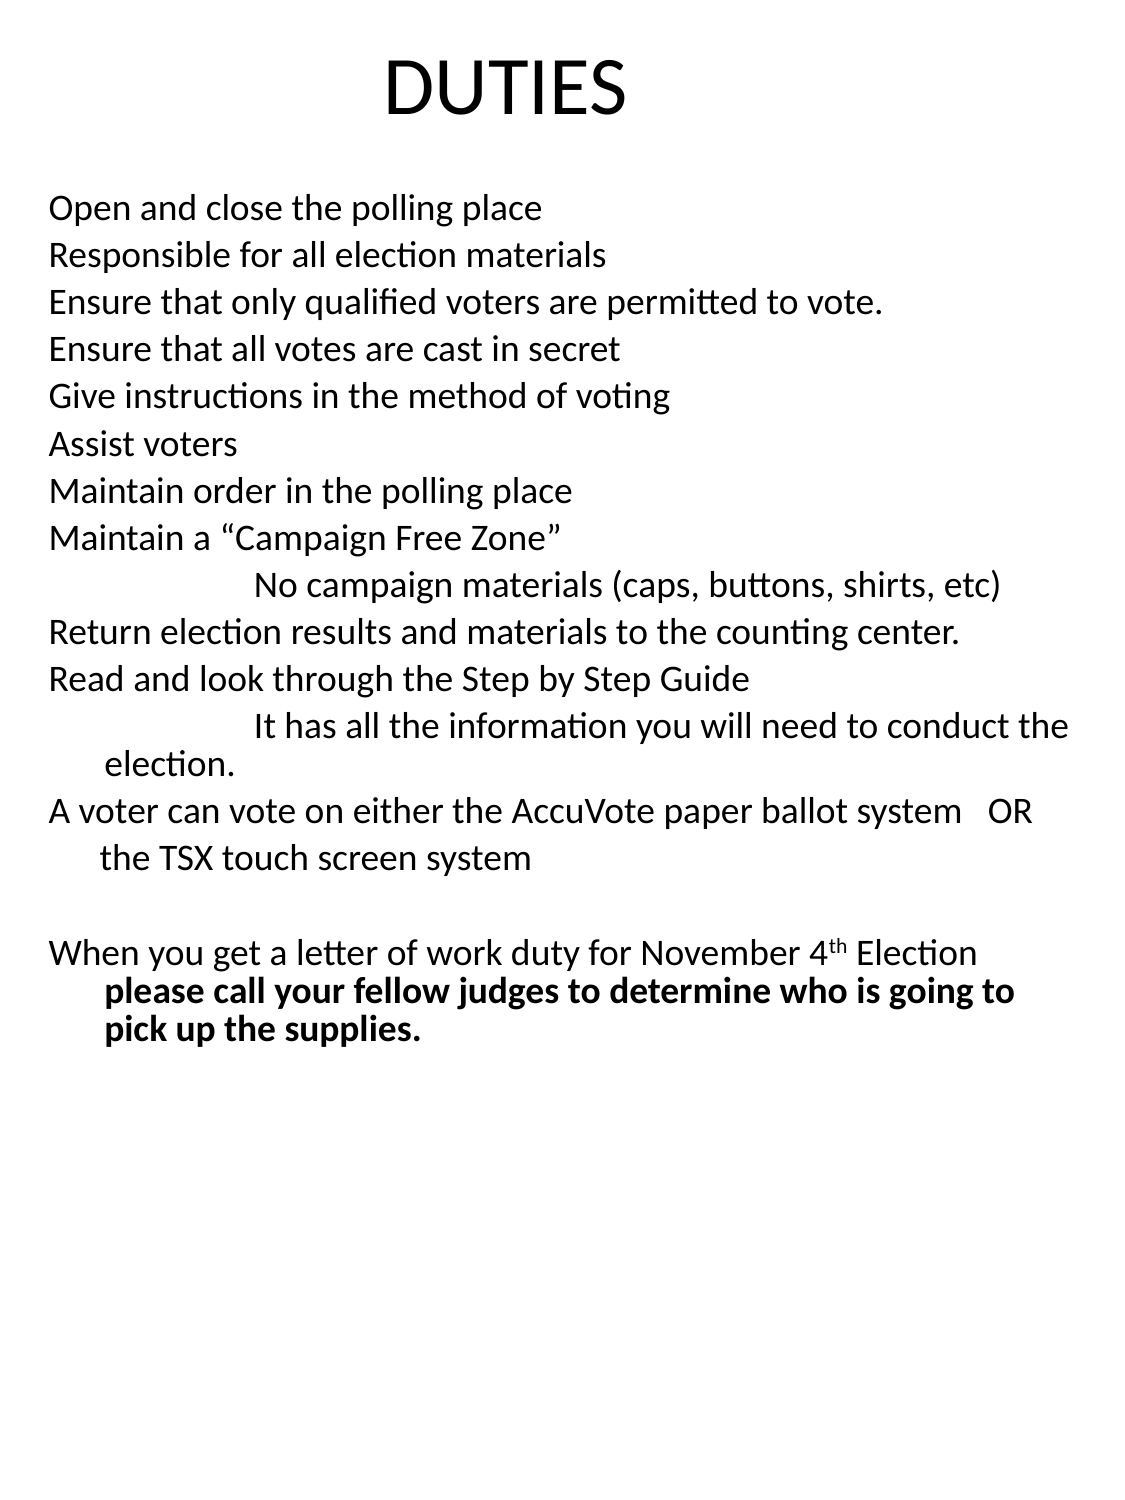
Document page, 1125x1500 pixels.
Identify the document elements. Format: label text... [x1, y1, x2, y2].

text_box DUTIES Open and close the polling place Responsible for all election materials Ensure that only qualified voters are permitted to vote. Ensure that all votes are cast in secret Give instructions in the method of voting Assist voters Maintain order in the polling place Maintain a “Campaign Free Zone” No campaign materials (caps, buttons, shirts, etc) Return election results and materials to the counting center. Read and look through the Step by Step Guide It has all the information you will need to conduct the election. A voter can vote on either the AccuVote paper ballot system OR the TSX touch screen system When you get a letter of work duty for November 4th Election please call your fellow judges to determine who is going to pick up the supplies. [33, 45, 1089, 1396]
